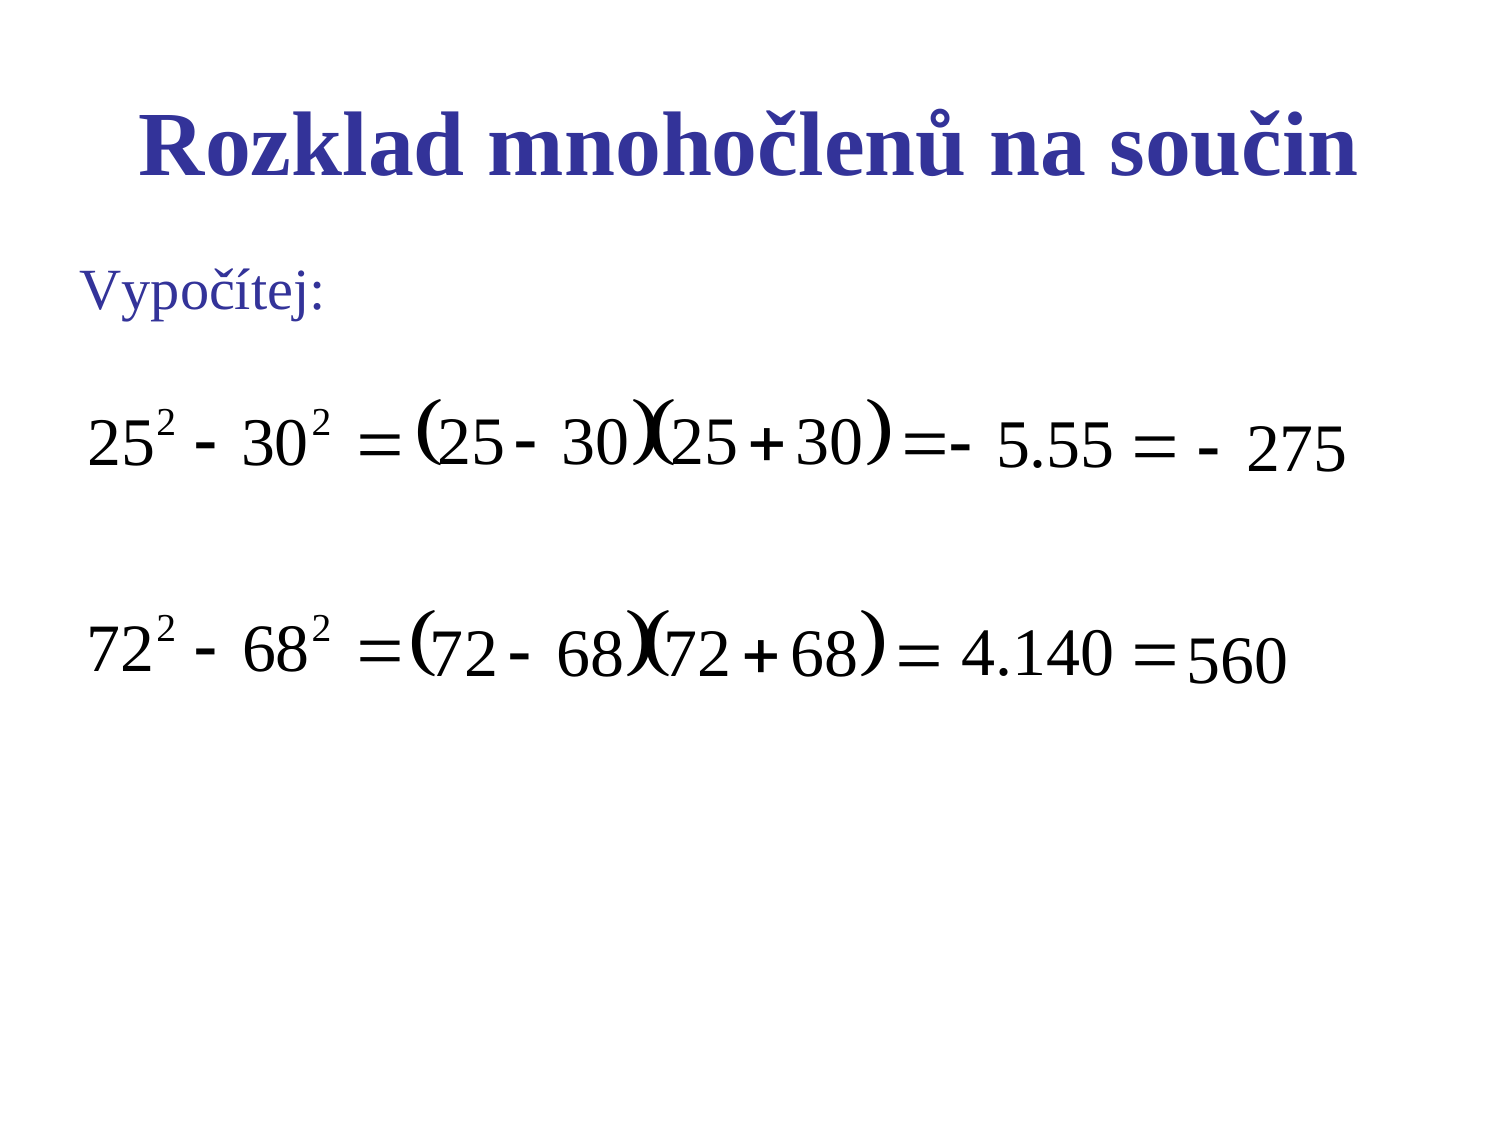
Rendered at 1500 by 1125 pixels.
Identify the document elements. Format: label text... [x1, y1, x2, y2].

title Rozklad mnohočlenů na součin [75, 45, 1426, 233]
chart [406, 397, 1177, 494]
chart [76, 597, 940, 705]
text_box Vypočítej: [64, 243, 1436, 329]
chart [76, 392, 405, 483]
chart [950, 613, 1297, 701]
chart [1187, 408, 1357, 489]
